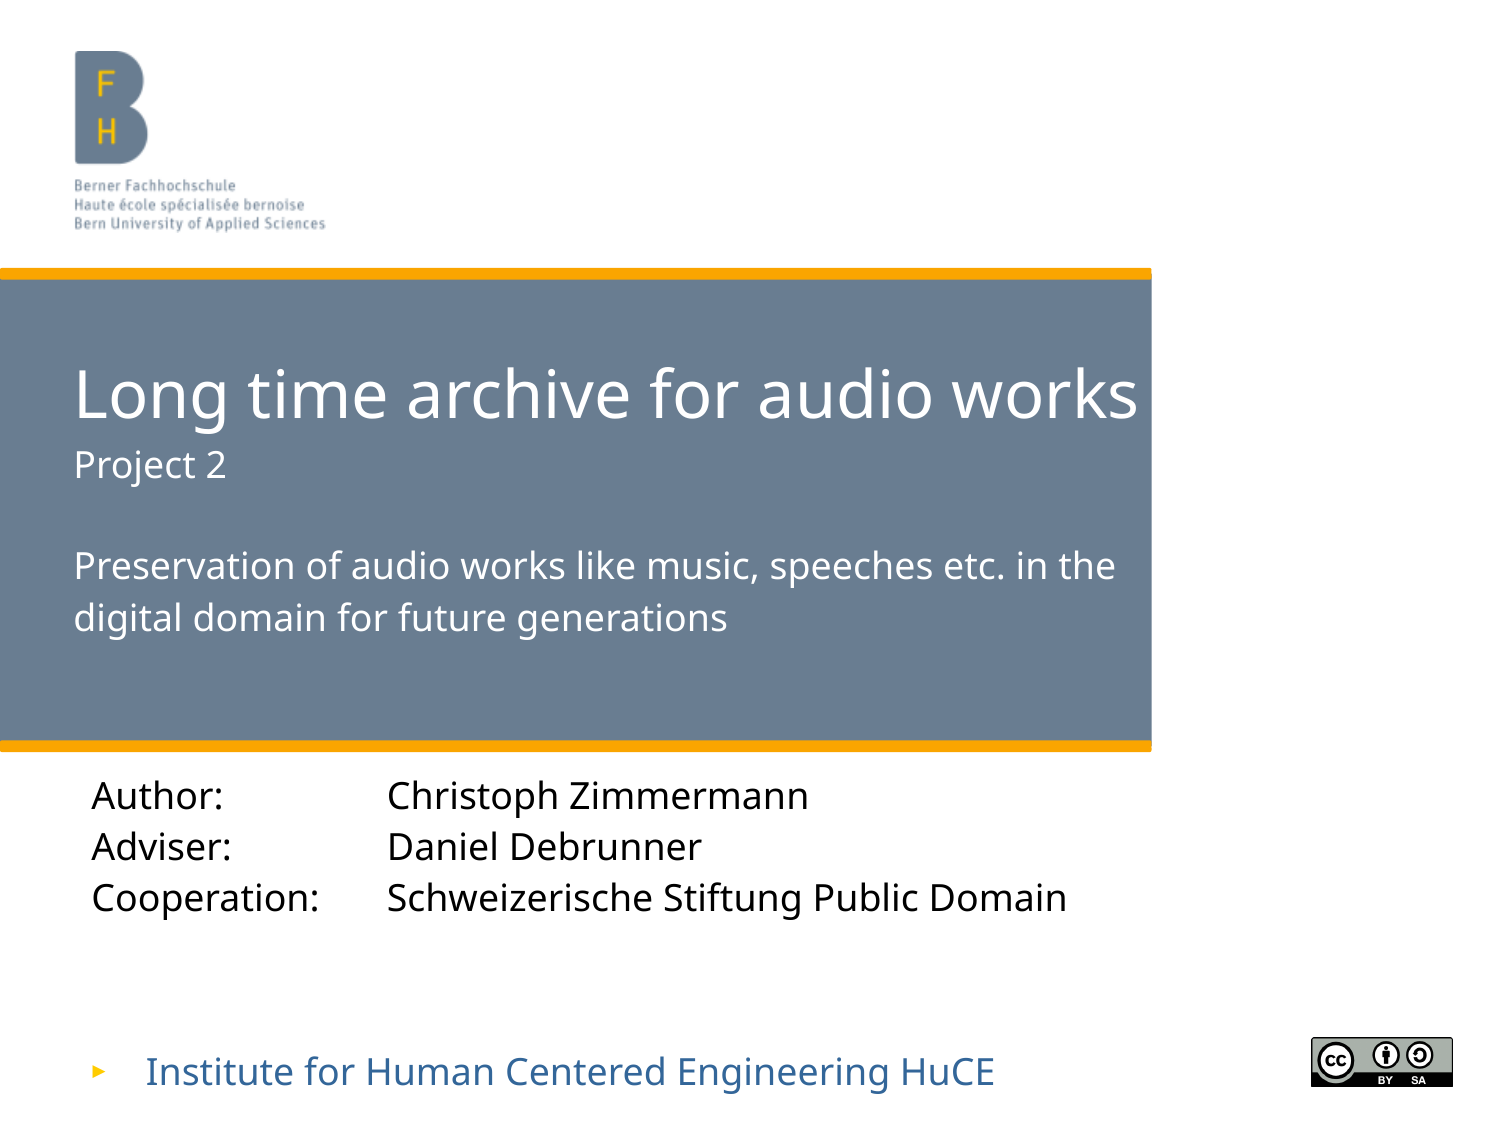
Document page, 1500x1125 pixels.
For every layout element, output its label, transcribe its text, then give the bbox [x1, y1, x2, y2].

text_box Author: Christoph Zimmermann Adviser: Daniel Debrunner Cooperation: Schweizerische Stiftung Public Domain [76, 761, 1353, 951]
title Long time archive for audio works Project 2 Preservation of audio works like music, speeches etc. in the digital domain for future generations [73, 276, 1158, 713]
picture [1311, 1037, 1453, 1087]
list Institute for Human Centered Engineering HuCE [75, 1045, 1425, 1104]
picture [74, 51, 326, 233]
